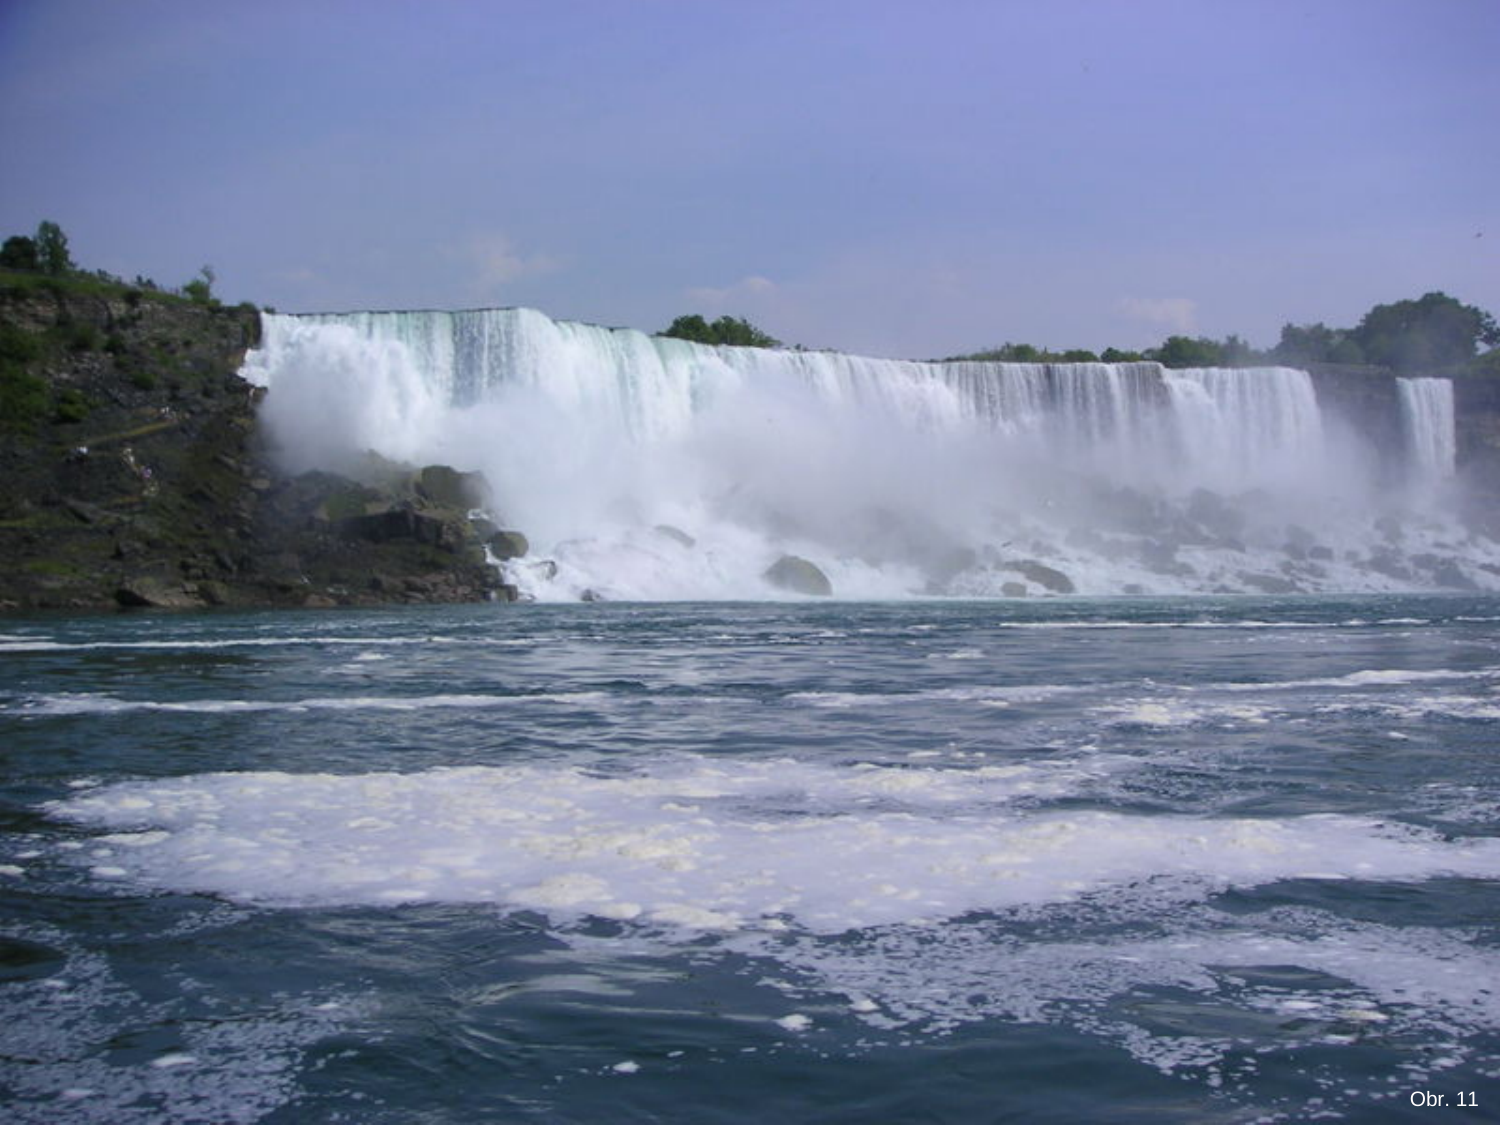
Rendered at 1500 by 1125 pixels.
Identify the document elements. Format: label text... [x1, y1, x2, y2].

text_box Obr. 11 [1395, 1078, 1494, 1119]
picture [0, 0, 1500, 1125]
